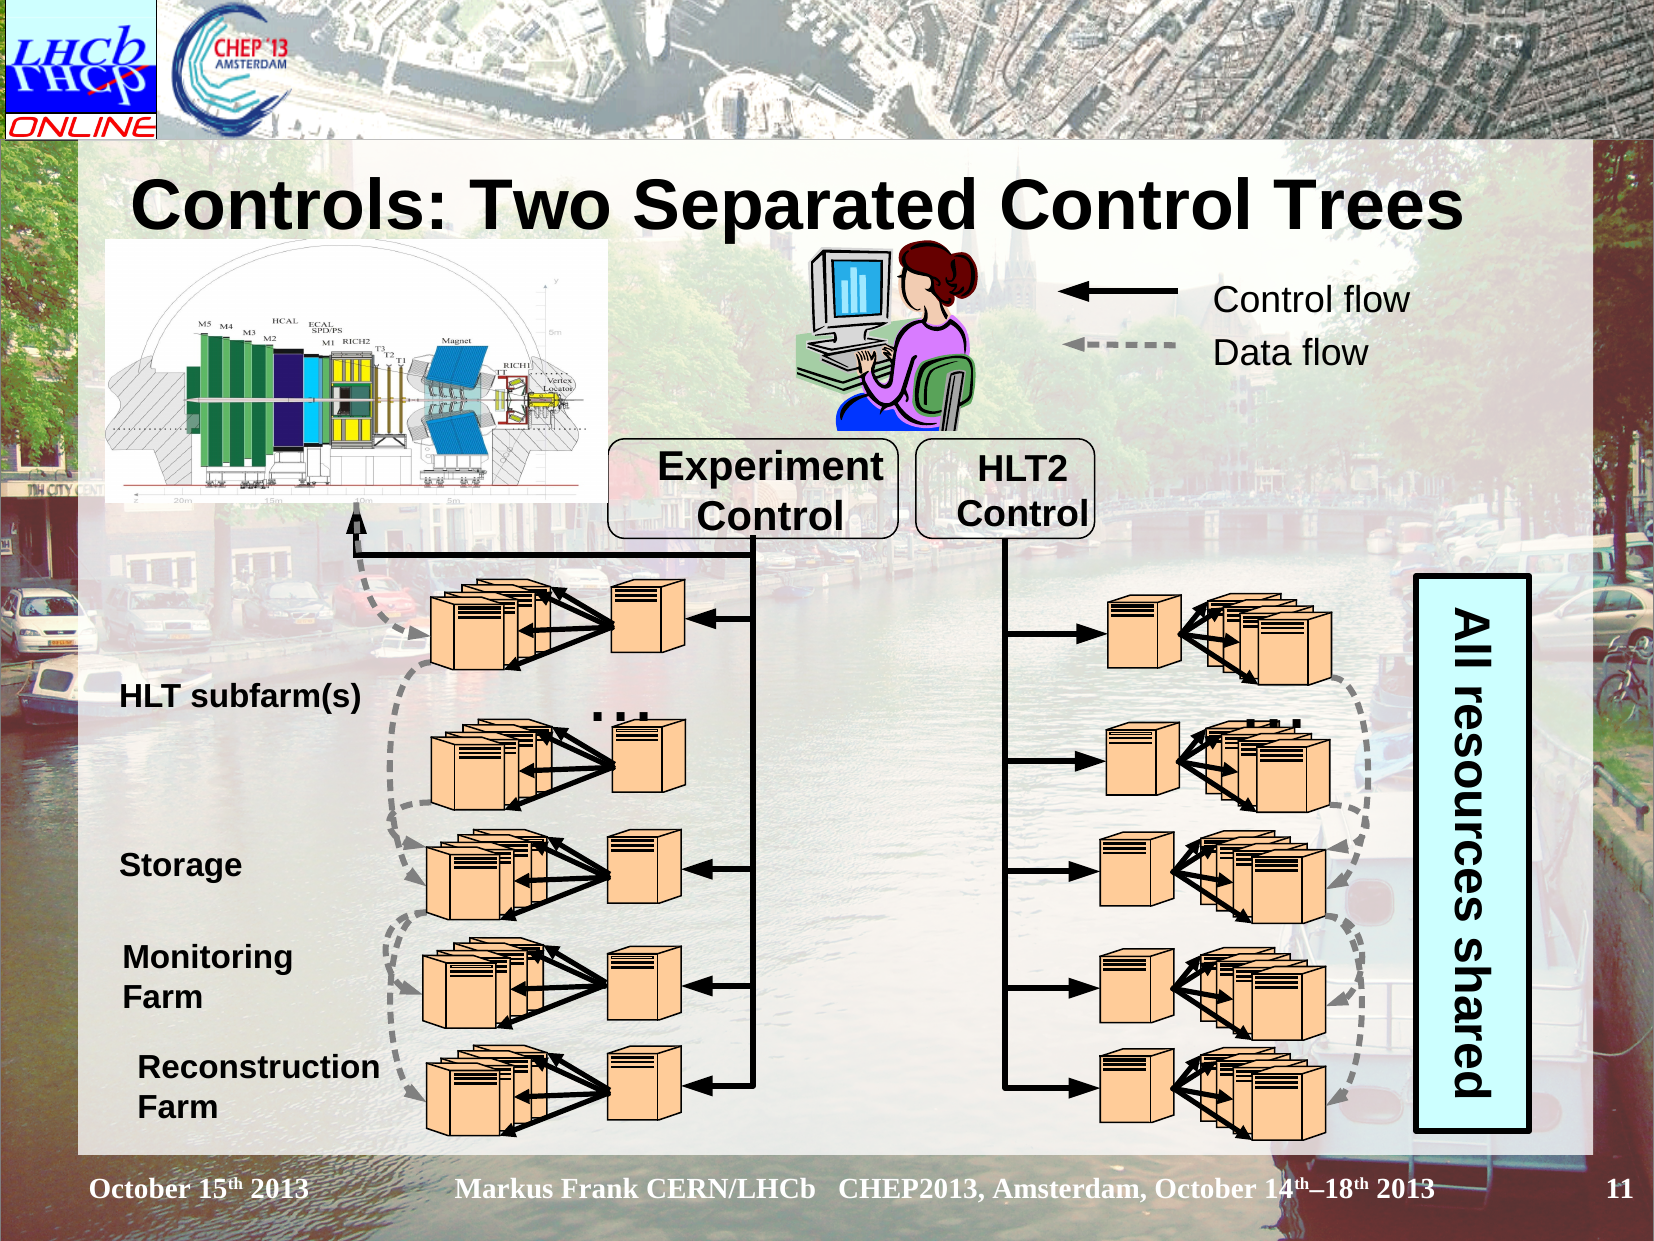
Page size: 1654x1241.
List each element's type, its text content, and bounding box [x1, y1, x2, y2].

text_box [422, 937, 544, 1029]
picture [795, 240, 978, 433]
text_box Storage [69, 835, 258, 891]
picture [6, 114, 156, 139]
text_box Experiment Control [607, 438, 899, 539]
text_box [1200, 947, 1326, 1041]
text_box [1207, 641, 1224, 658]
text_box [607, 1046, 682, 1120]
text_box [431, 719, 552, 810]
text_box ... [1224, 645, 1324, 754]
text_box HLT subfarm(s) [68, 666, 377, 722]
text_box [1207, 655, 1224, 673]
text_box [430, 579, 551, 670]
text_box [611, 579, 685, 650]
text_box [1206, 783, 1231, 800]
text_box ... [571, 638, 671, 747]
text_box [1200, 1010, 1227, 1028]
text_box [1200, 830, 1326, 924]
text_box [426, 1045, 547, 1136]
picture [6, 0, 156, 112]
title Controls: Two Separated Control Trees [82, 139, 1536, 271]
picture [105, 239, 608, 503]
text_box [1100, 948, 1174, 1023]
text_box [612, 719, 686, 793]
text_box Control flow [1197, 270, 1426, 328]
text_box [1200, 1110, 1227, 1128]
picture [0, 0, 5, 139]
text_box All resources shared [1416, 576, 1530, 1131]
text_box [607, 946, 682, 1020]
text_box [426, 829, 547, 920]
text_box [607, 829, 682, 904]
text_box [1107, 595, 1182, 668]
text_box Monitoring Farm [72, 927, 309, 1024]
text_box [1200, 1047, 1326, 1141]
text_box [1207, 593, 1332, 680]
text_box [1100, 832, 1174, 906]
text_box Data flow [1197, 323, 1384, 381]
text_box [1100, 1048, 1174, 1123]
text_box [1206, 722, 1330, 813]
text_box [1200, 893, 1226, 911]
text_box [1106, 722, 1180, 796]
text_box Reconstruction Farm [87, 1037, 396, 1133]
picture [157, 0, 1654, 139]
text_box HLT2 Control [915, 438, 1095, 539]
